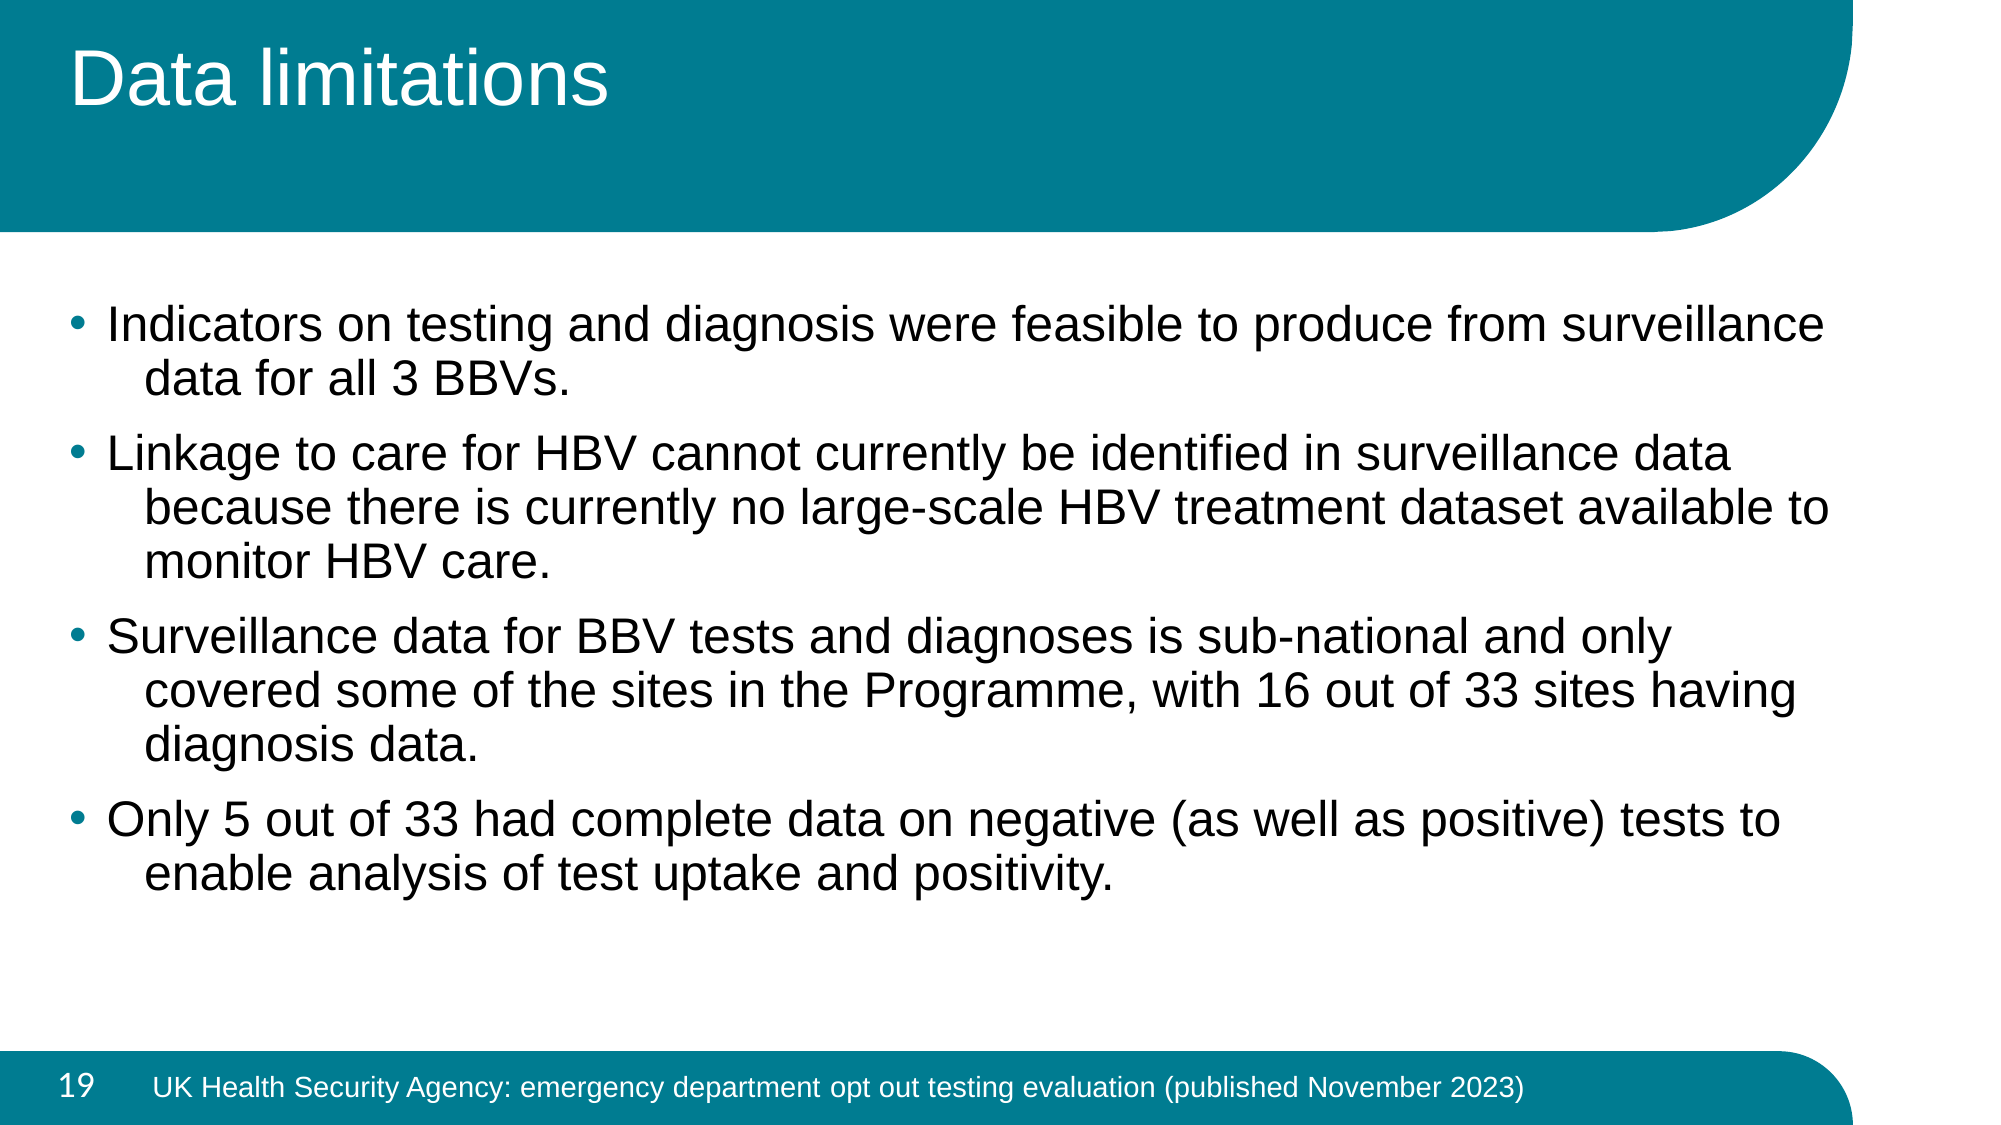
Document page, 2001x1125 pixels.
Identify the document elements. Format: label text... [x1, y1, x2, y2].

title Data limitations [54, 29, 1780, 189]
list Indicators on testing and diagnosis were feasible to produce from surveillance data for all 3 BBVs. Linkage to care for HBV cannot currently be identified in surveillance data because there is currently no large-scale HBV treatment dataset available to monitor HBV care. Surveillance data for BBV tests and diagnoses is sub-national and only covered some of the sites in the Programme, with 16 out of 33 sites having diagnosis data. Only 5 out of 33 had complete data on negative (as well as positive) tests to enable analysis of test uptake and positivity. [54, 291, 1879, 1005]
text_box UK Health Security Agency: emergency department opt out testing evaluation (published November 2023) [137, 1056, 1780, 1116]
text_box [41, 1053, 153, 1119]
